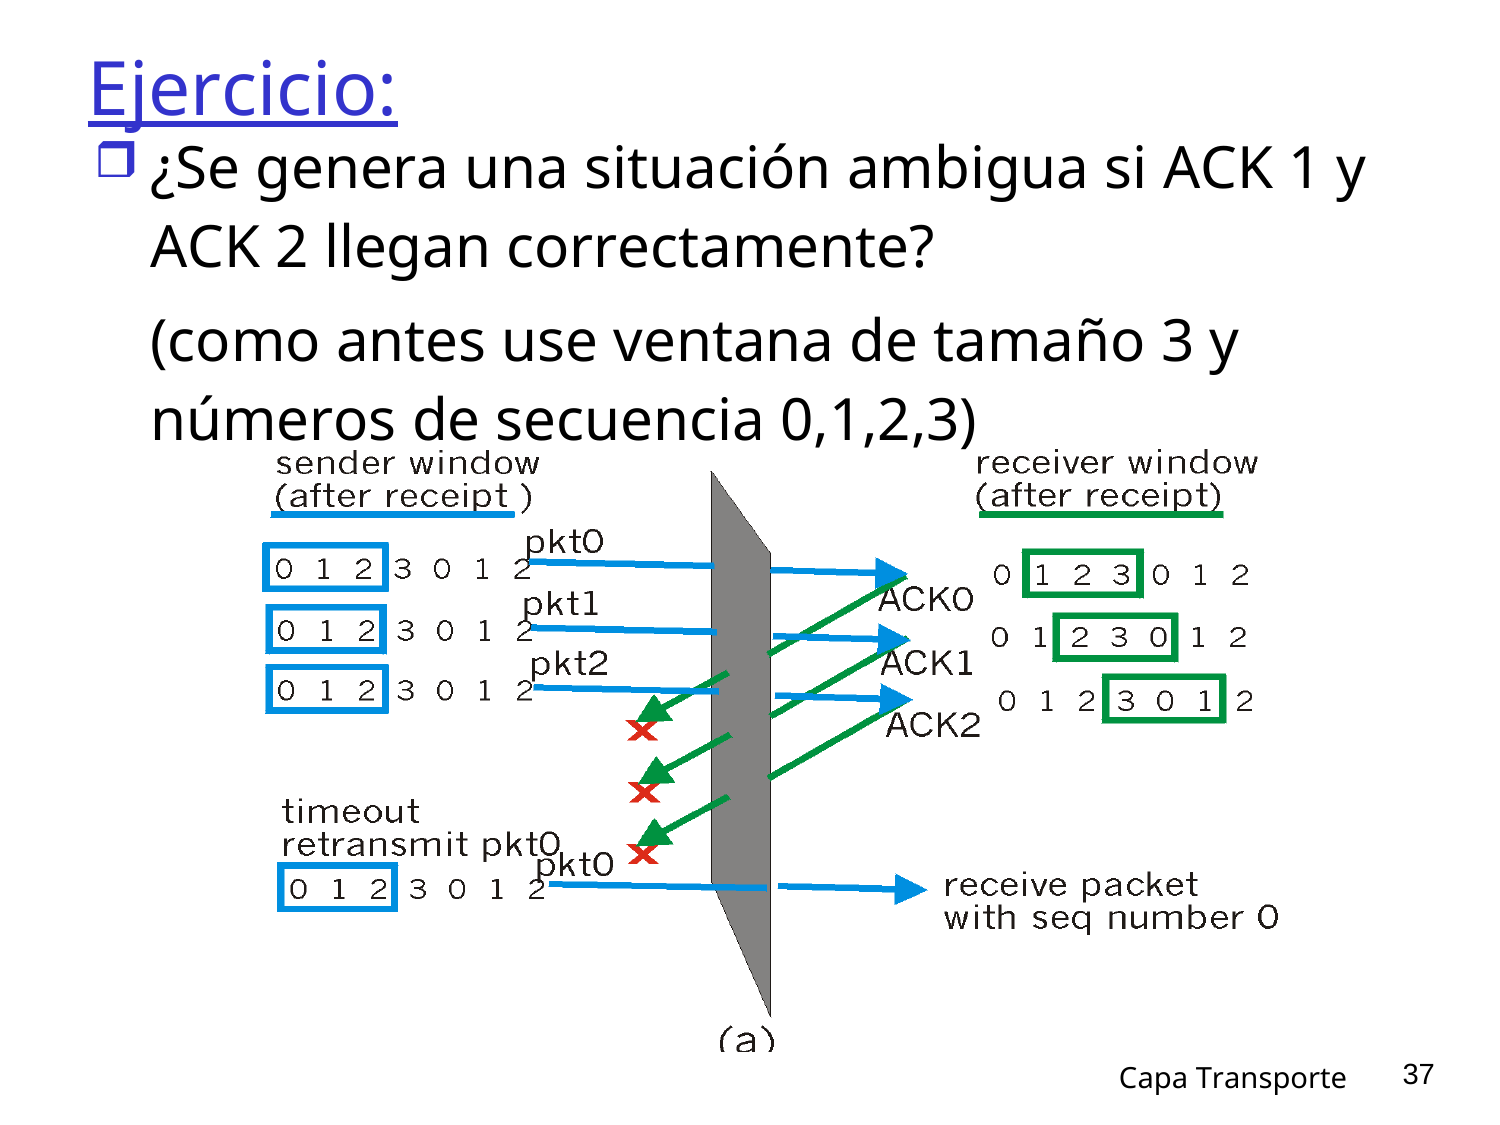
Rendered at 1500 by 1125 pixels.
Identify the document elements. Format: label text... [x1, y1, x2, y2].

list ¿Se genera una situación ambigua si ACK 1 y ACK 2 llegan correctamente? (como antes use ventana de tamaño 3 y números de secuencia 0,1,2,3) [94, 126, 1432, 949]
title Ejercicio: [87, 23, 1463, 151]
picture [262, 949, 1299, 1052]
